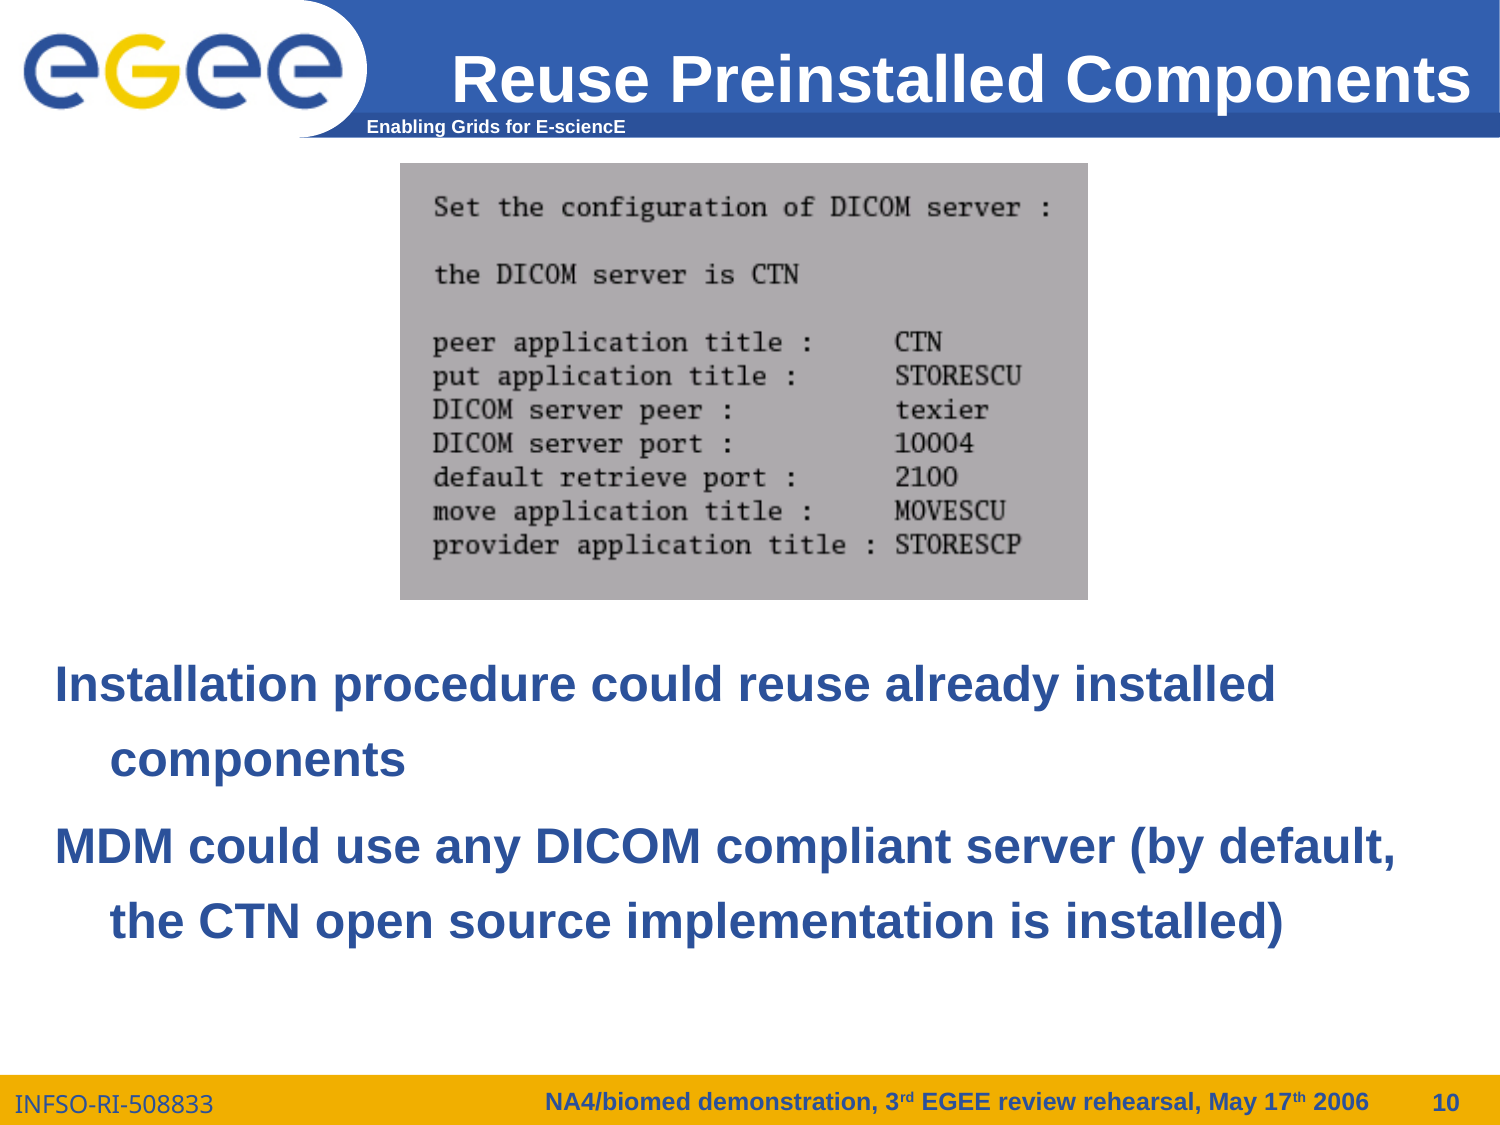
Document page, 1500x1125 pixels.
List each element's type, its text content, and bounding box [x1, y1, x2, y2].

picture [18, 30, 349, 112]
picture [400, 163, 1088, 601]
title Reuse Preinstalled Components [369, 10, 1474, 124]
list Installation procedure could reuse already installed components MDM could use any DICOM compliant server (by default, the CTN open source implementation is installed) [54, 637, 1463, 1029]
